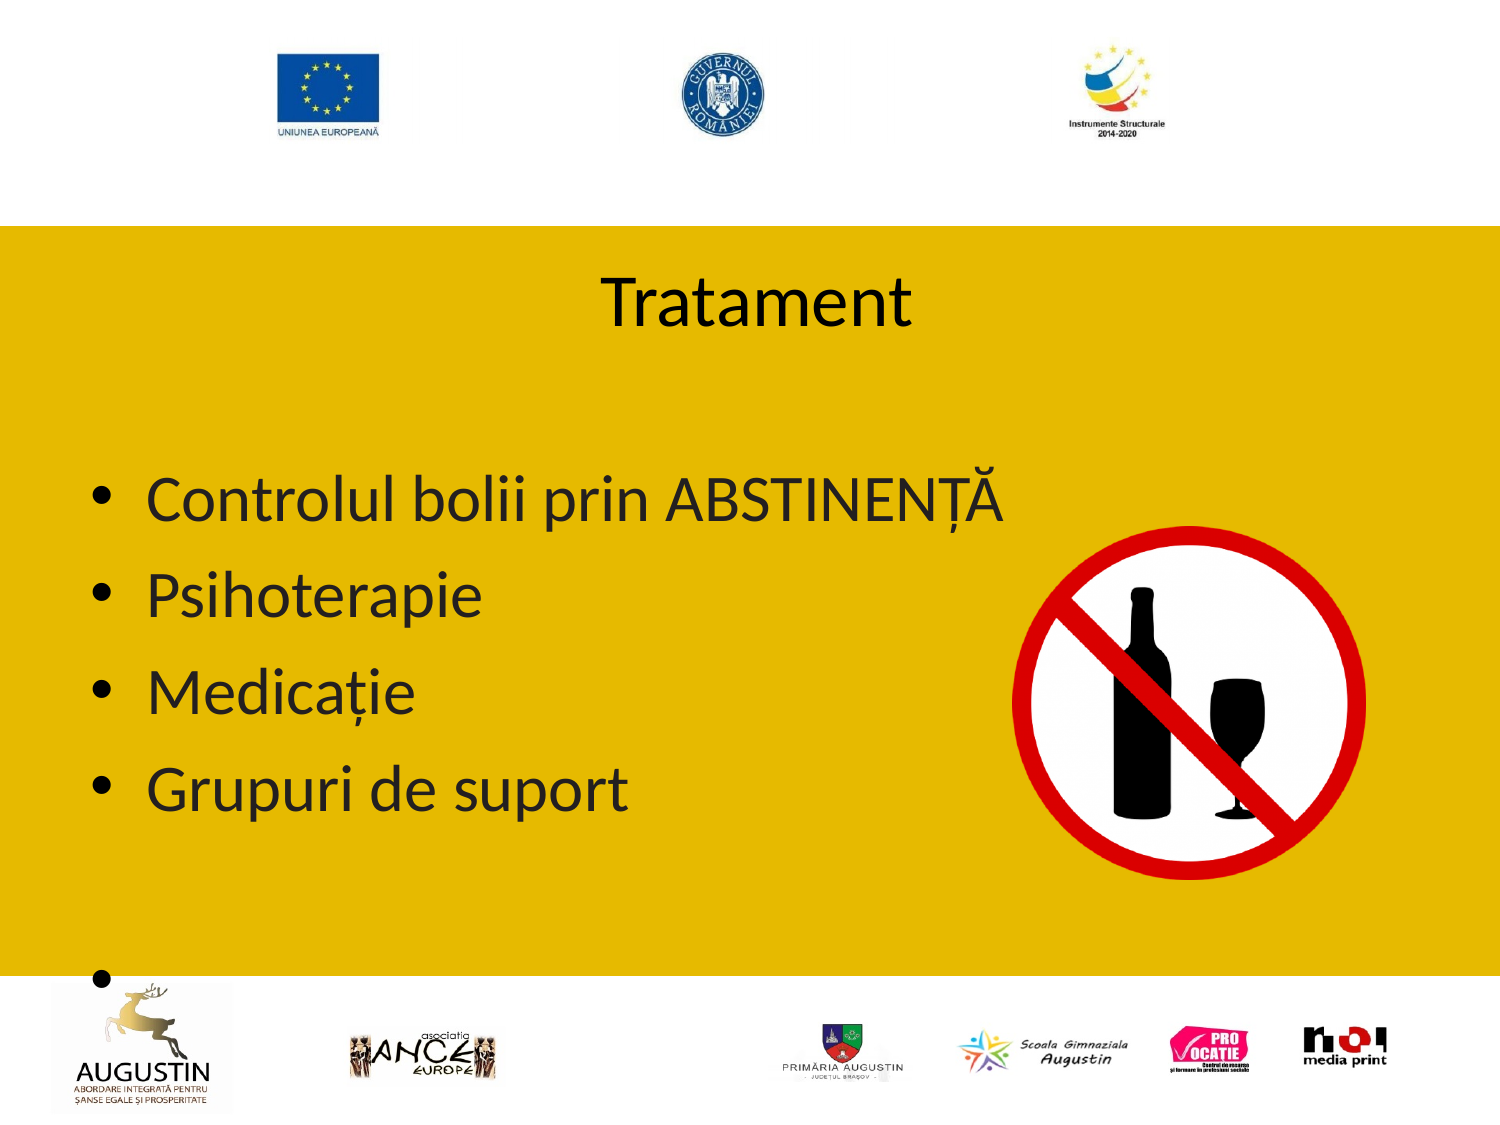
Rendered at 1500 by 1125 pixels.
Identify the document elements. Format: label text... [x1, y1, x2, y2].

picture [1012, 526, 1366, 881]
title Tratament [462, 243, 1052, 341]
list Controlul bolii prin ABSTINENȚĂ Psihoterapie Medicație Grupuri de suport [75, 446, 1426, 961]
